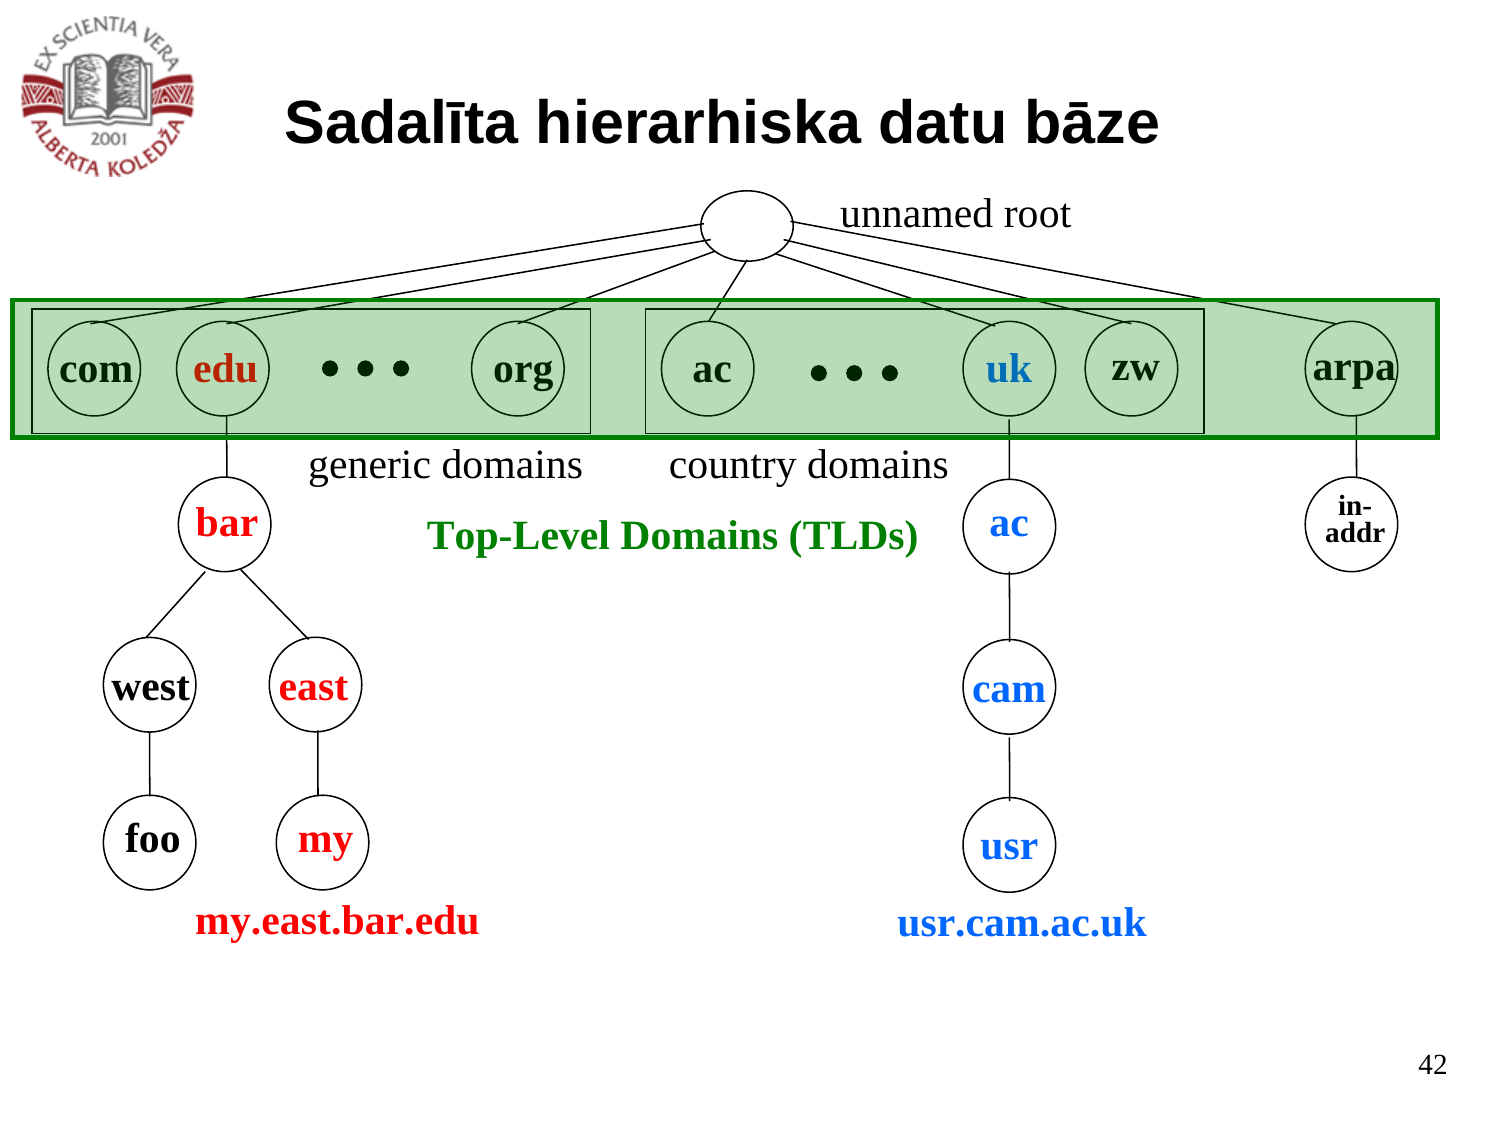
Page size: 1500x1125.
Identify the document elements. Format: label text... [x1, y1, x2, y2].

text_box [12, 299, 1438, 438]
title Sadalīta hierarhiska datu bāze [50, 62, 1374, 175]
text_box bar [180, 487, 274, 553]
text_box unnamed root [825, 178, 1087, 244]
text_box generic domains [293, 438, 599, 495]
text_box unnamed root [825, 229, 901, 244]
text_box west [96, 651, 206, 717]
text_box country domains [654, 438, 965, 495]
text_box usr.cam.ac.uk [882, 887, 1162, 953]
text_box in- addr [1310, 485, 1401, 557]
text_box east [263, 651, 364, 717]
text_box usr [965, 810, 1054, 876]
text_box foo [110, 803, 196, 869]
picture [21, 16, 194, 177]
text_box my.east.bar.edu [180, 884, 495, 951]
text_box cam [957, 653, 1062, 719]
text_box my [283, 803, 369, 869]
text_box Top-Level Domains (TLDs) [412, 499, 935, 566]
text_box <skaitlis> [1312, 1037, 1463, 1101]
text_box ac [974, 487, 1044, 553]
